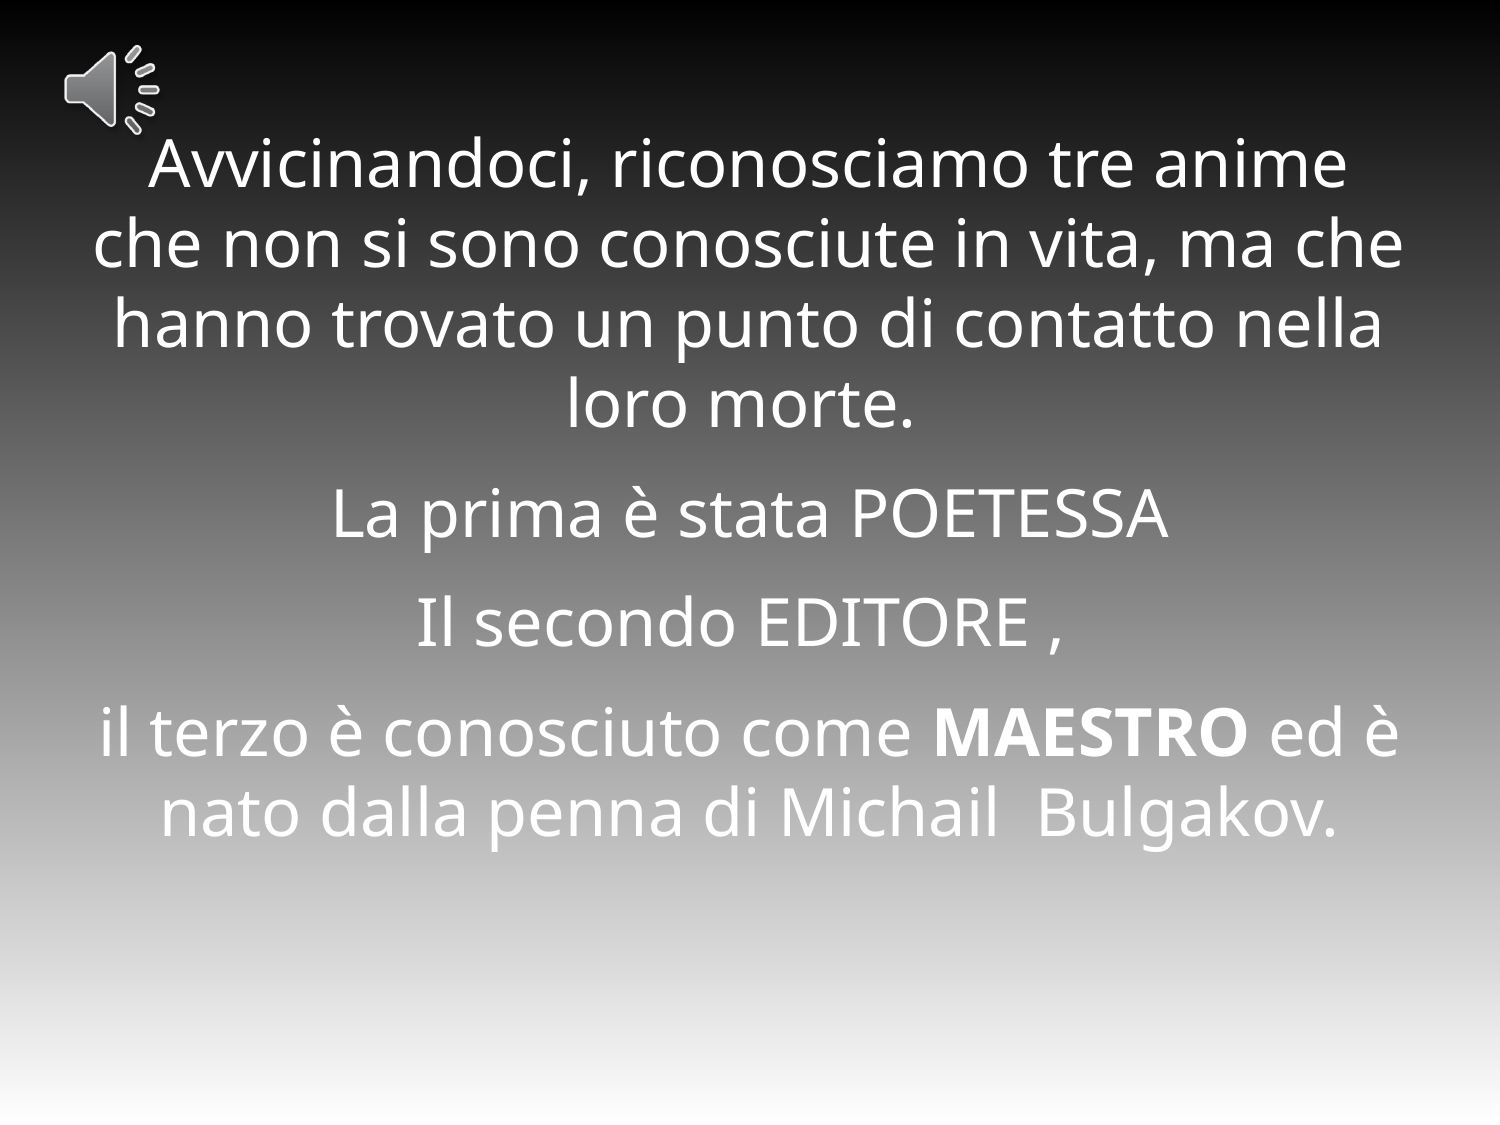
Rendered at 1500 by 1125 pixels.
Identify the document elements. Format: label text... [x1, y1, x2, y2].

list Avvicinandoci, riconosciamo tre anime che non si sono conosciute in vita, ma che hanno trovato un punto di contatto nella loro morte. La prima è stata POETESSA Il secondo EDITORE , il terzo è conosciuto come MAESTRO ed è nato dalla penna di Michail Bulgakov. [75, 113, 1425, 1005]
picture [64, 42, 165, 143]
